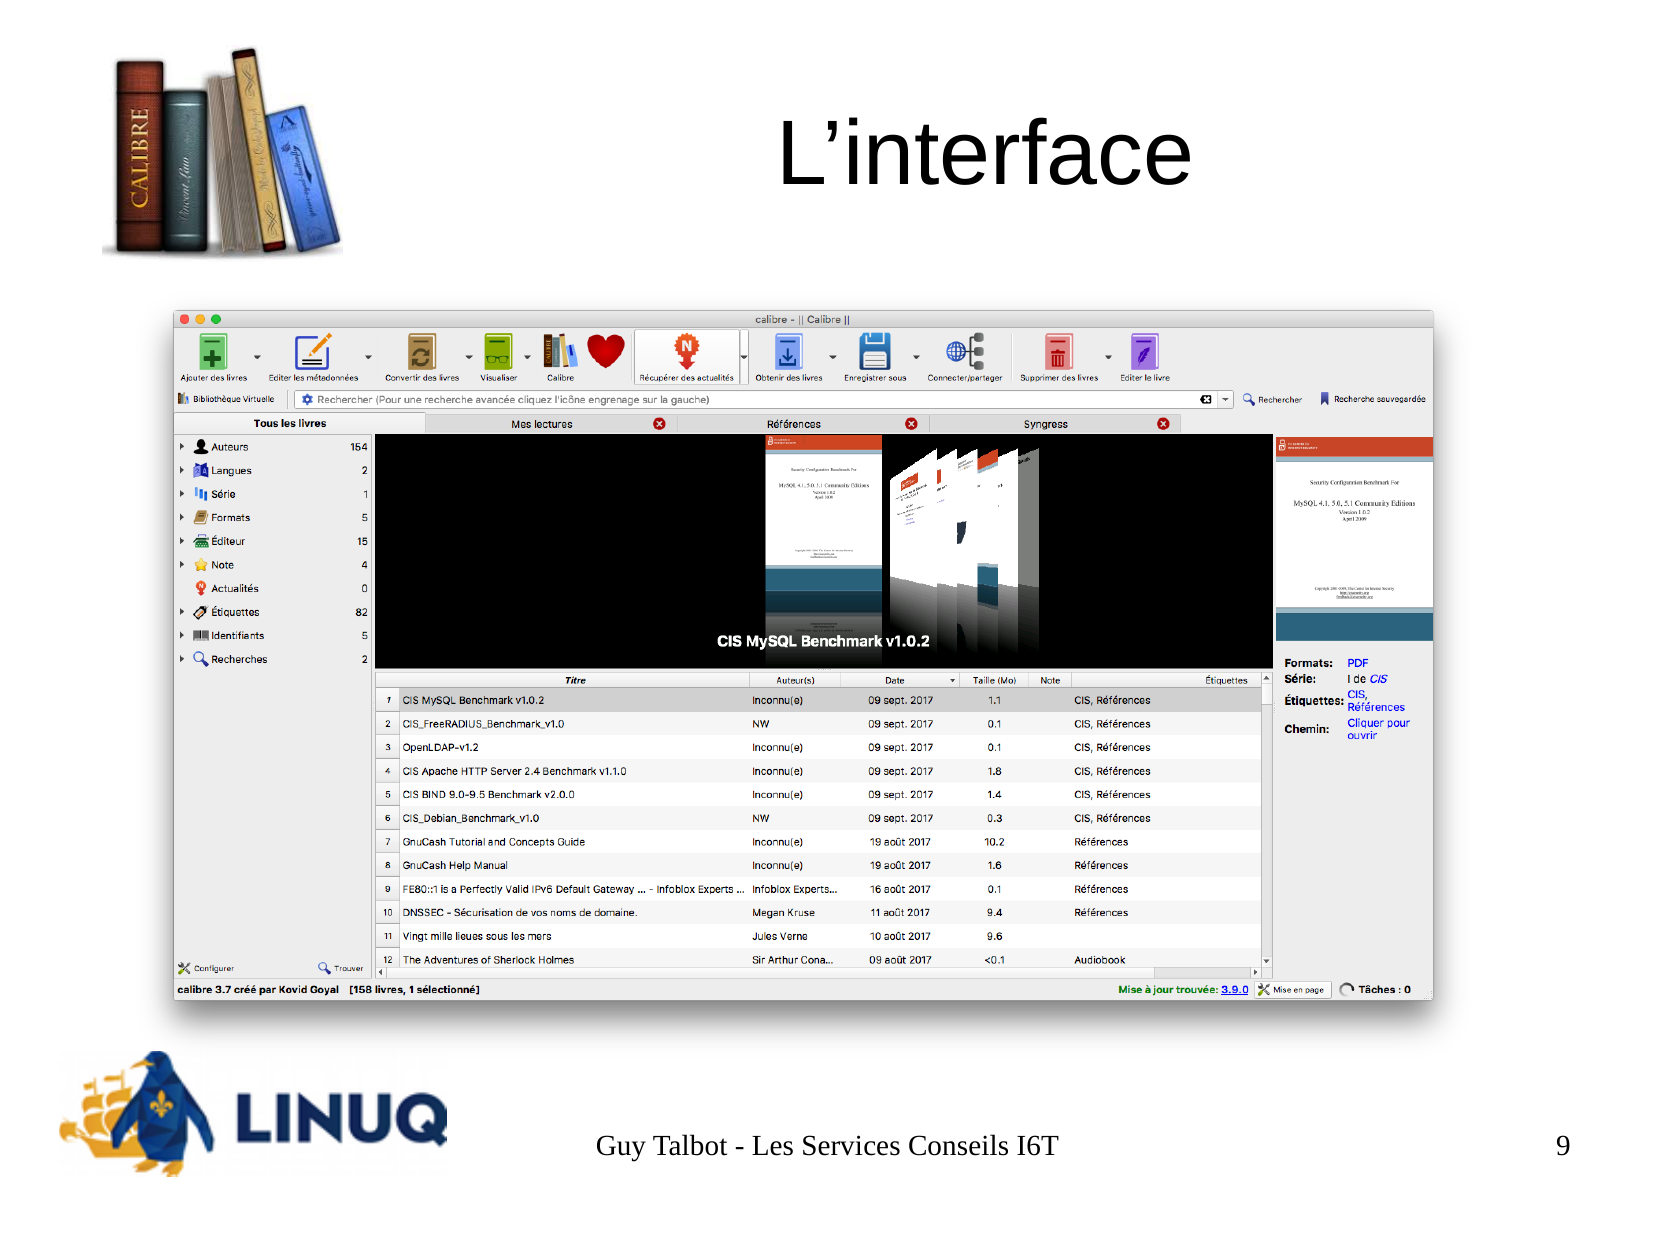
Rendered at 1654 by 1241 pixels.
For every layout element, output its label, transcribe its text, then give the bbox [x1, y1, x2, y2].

picture [102, 45, 343, 262]
picture [59, 285, 1477, 1177]
text_box [129, 280, 1536, 1082]
title L’interface [401, 49, 1571, 257]
